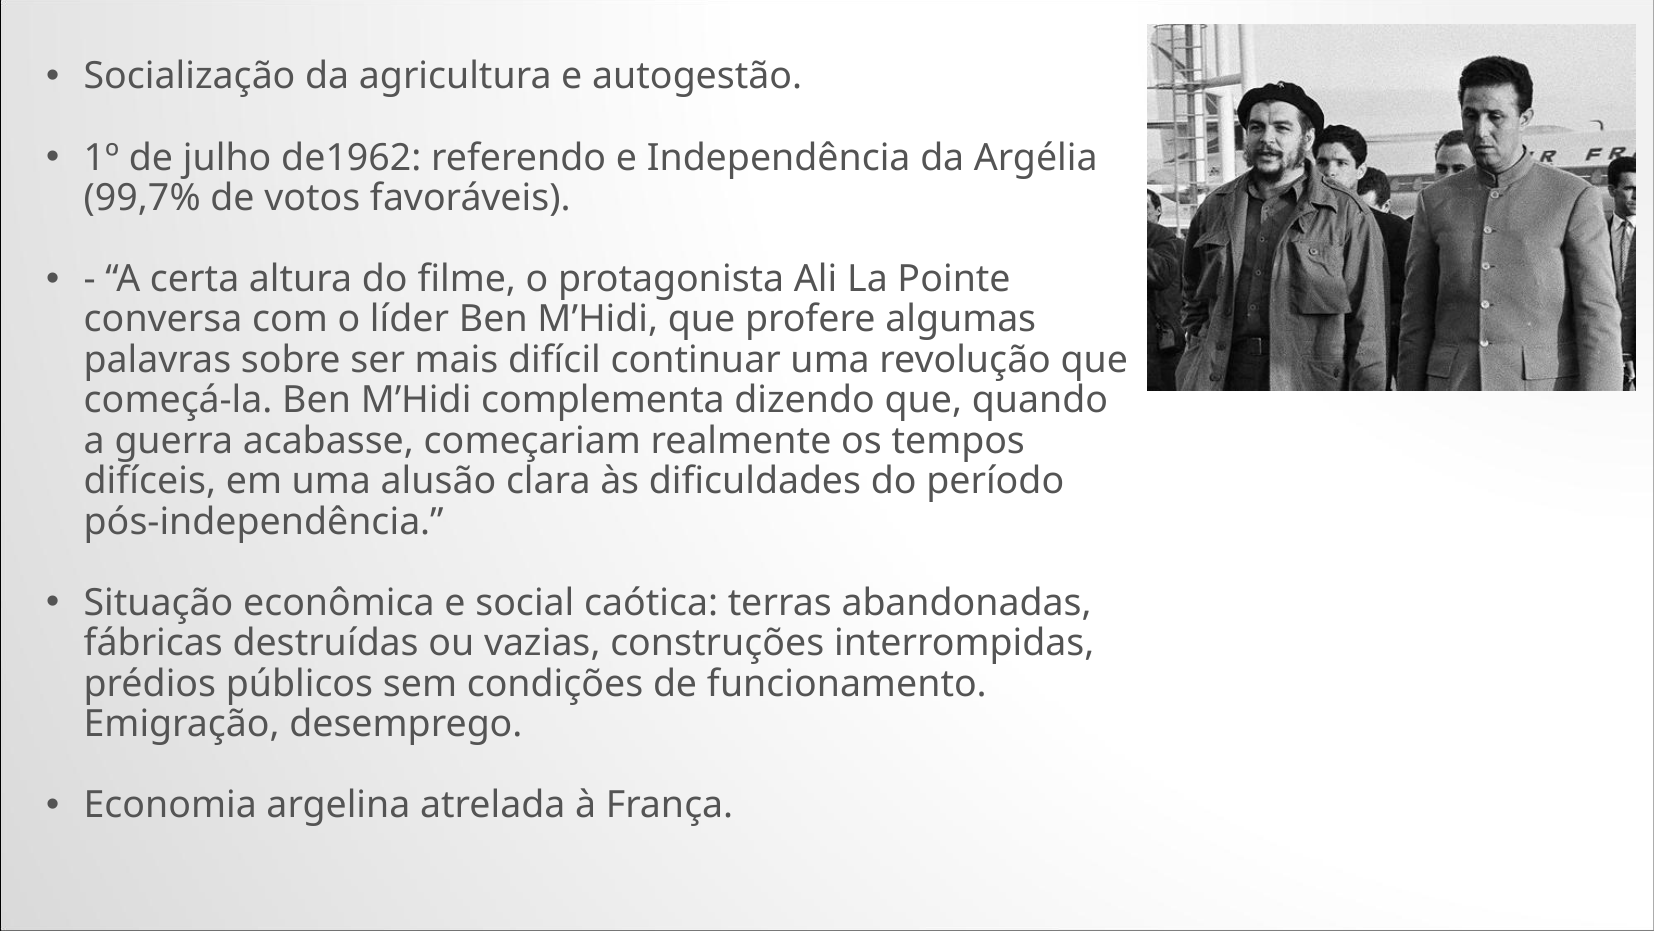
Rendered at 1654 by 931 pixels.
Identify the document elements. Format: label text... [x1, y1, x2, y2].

picture [0, 0, 1654, 931]
text_box Socialização da agricultura e autogestão. 1º de julho de1962: referendo e Independência da Argélia (99,7% de votos favoráveis). - “A certa altura do ﬁlme, o protagonista Ali La Pointe conversa com o líder Ben M’Hidi, que profere algumas palavras sobre ser mais difícil continuar uma revolução que começá-la. Ben M’Hidi complementa dizendo que, quando a guerra acabasse, começariam realmente os tempos difíceis, em uma alusão clara às dificuldades do período pós-independência.” Situação econômica e social caótica: terras abandonadas, fábricas destruídas ou vazias, construções interrompidas, prédios públicos sem condições de funcionamento. Emigração, desemprego. Economia argelina atrelada à França. [24, 48, 1148, 925]
